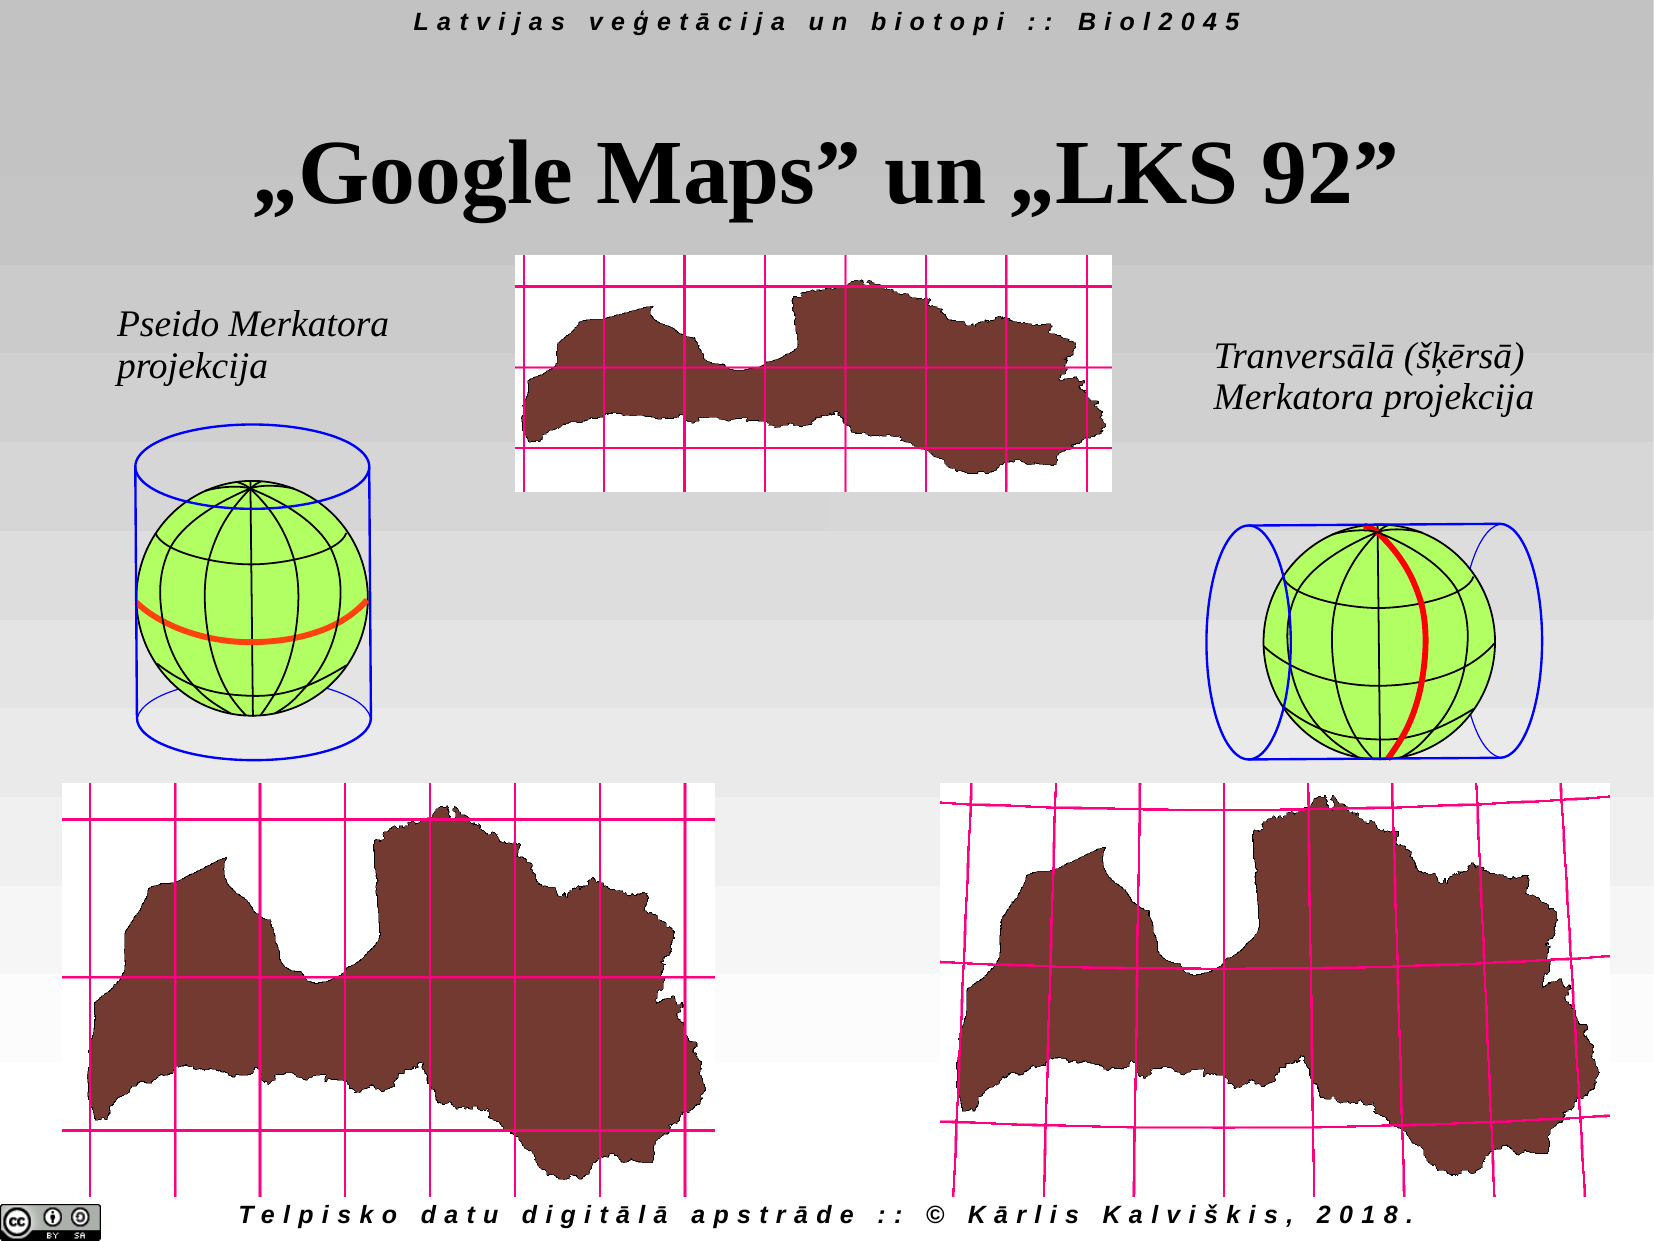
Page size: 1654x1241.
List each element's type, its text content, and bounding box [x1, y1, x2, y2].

text_box [272, 509, 328, 558]
title „Google Maps” un „LKS 92” [29, 56, 1625, 289]
text_box [1408, 711, 1473, 756]
text_box [1407, 670, 1462, 736]
text_box [277, 629, 335, 693]
text_box [221, 493, 244, 506]
text_box [156, 503, 208, 545]
text_box [1285, 532, 1371, 588]
text_box [1291, 593, 1334, 679]
text_box [156, 665, 226, 713]
text_box [215, 482, 240, 487]
text_box [173, 508, 230, 558]
text_box [252, 510, 292, 563]
text_box [262, 690, 300, 716]
text_box [211, 642, 251, 694]
text_box [255, 487, 316, 505]
text_box [1440, 646, 1495, 725]
text_box [166, 627, 226, 692]
text_box [1327, 733, 1369, 757]
text_box [1300, 537, 1370, 602]
text_box [240, 480, 249, 485]
text_box [1286, 678, 1314, 724]
text_box [232, 696, 252, 716]
text_box [252, 493, 265, 507]
text_box [1391, 540, 1455, 601]
picture [0, 0, 1654, 1241]
text_box [253, 561, 297, 639]
text_box [138, 535, 168, 616]
text_box [279, 668, 346, 713]
text_box [1292, 668, 1353, 736]
text_box [1263, 648, 1288, 706]
text_box [313, 605, 368, 681]
text_box [188, 488, 244, 505]
text_box [1360, 740, 1379, 757]
text_box Tranversālā (šķērsā) Merkatora projekcija [1180, 295, 1568, 426]
text_box [1263, 578, 1288, 662]
text_box [296, 550, 339, 634]
text_box [1344, 526, 1363, 530]
text_box [201, 690, 244, 716]
text_box [211, 510, 250, 563]
text_box [254, 697, 271, 716]
text_box [1394, 733, 1428, 757]
text_box [1381, 684, 1418, 738]
text_box [1383, 531, 1496, 663]
text_box [293, 503, 368, 617]
text_box [1333, 605, 1378, 684]
text_box [258, 481, 283, 485]
text_box [206, 562, 251, 639]
text_box [1380, 606, 1422, 684]
text_box [162, 549, 207, 633]
text_box [1338, 537, 1377, 607]
text_box [1379, 539, 1417, 607]
text_box [1287, 586, 1296, 605]
text_box [1425, 594, 1466, 679]
text_box [138, 609, 187, 680]
text_box [1338, 683, 1378, 738]
text_box [237, 493, 249, 507]
text_box [1285, 710, 1354, 757]
text_box [257, 493, 282, 507]
text_box [254, 642, 292, 695]
text_box [1381, 740, 1396, 757]
text_box Pseido Merkatora projekcija [59, 295, 447, 394]
